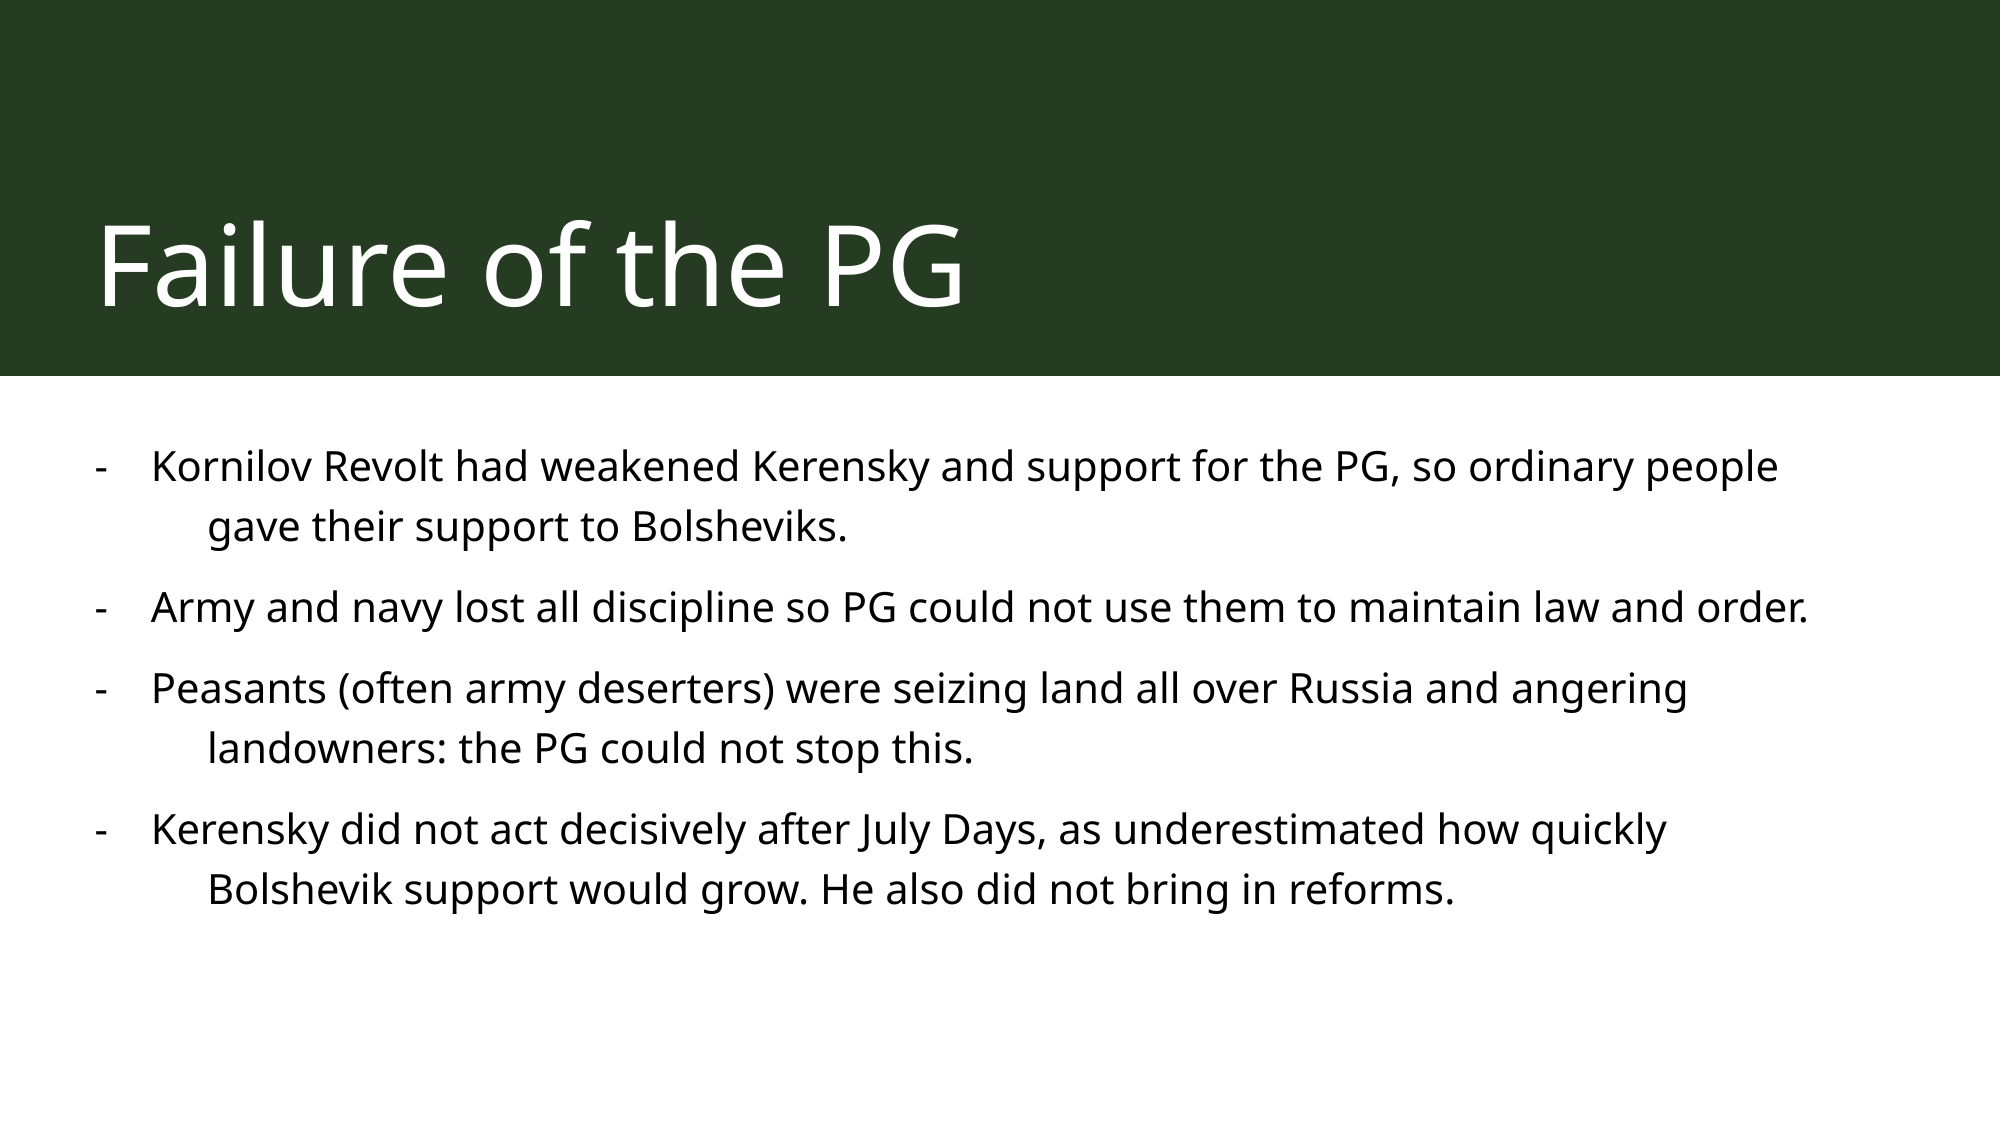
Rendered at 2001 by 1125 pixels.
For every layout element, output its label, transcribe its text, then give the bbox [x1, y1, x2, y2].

list Kornilov Revolt had weakened Kerensky and support for the PG, so ordinary people gave their support to Bolsheviks. Army and navy lost all discipline so PG could not use them to maintain law and order. Peasants (often army deserters) were seizing land all over Russia and angering landowners: the PG could not stop this. Kerensky did not act decisively after July Days, as underestimated how quickly Bolshevik support would grow. He also did not bring in reforms. [79, 422, 1863, 1014]
title Failure of the PG [79, 59, 1863, 337]
